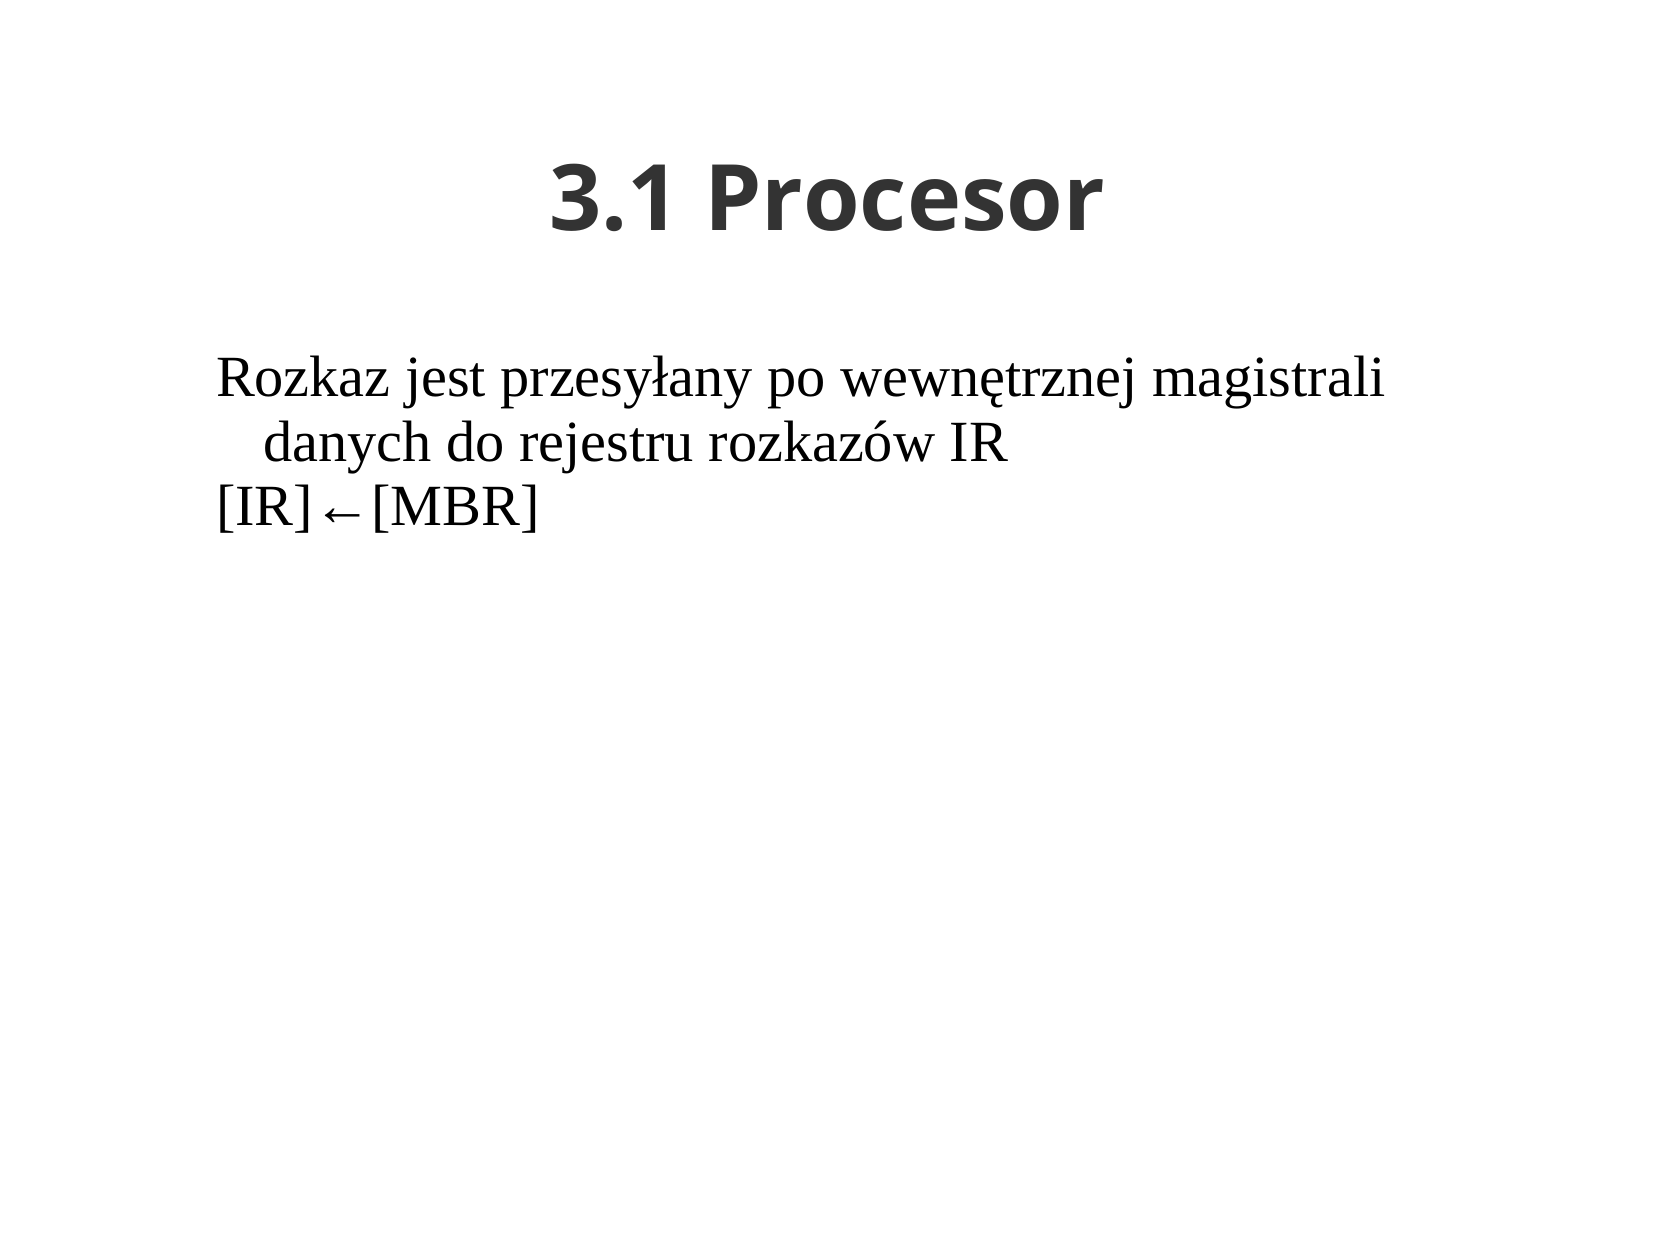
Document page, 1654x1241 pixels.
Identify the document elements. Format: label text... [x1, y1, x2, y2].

list Rozkaz jest przesyłany po wewnętrznej magistrali danych do rejestru rozkazów IR [IR]←[MBR] [121, 344, 1534, 1127]
title 3.1 Procesor [121, 91, 1534, 299]
